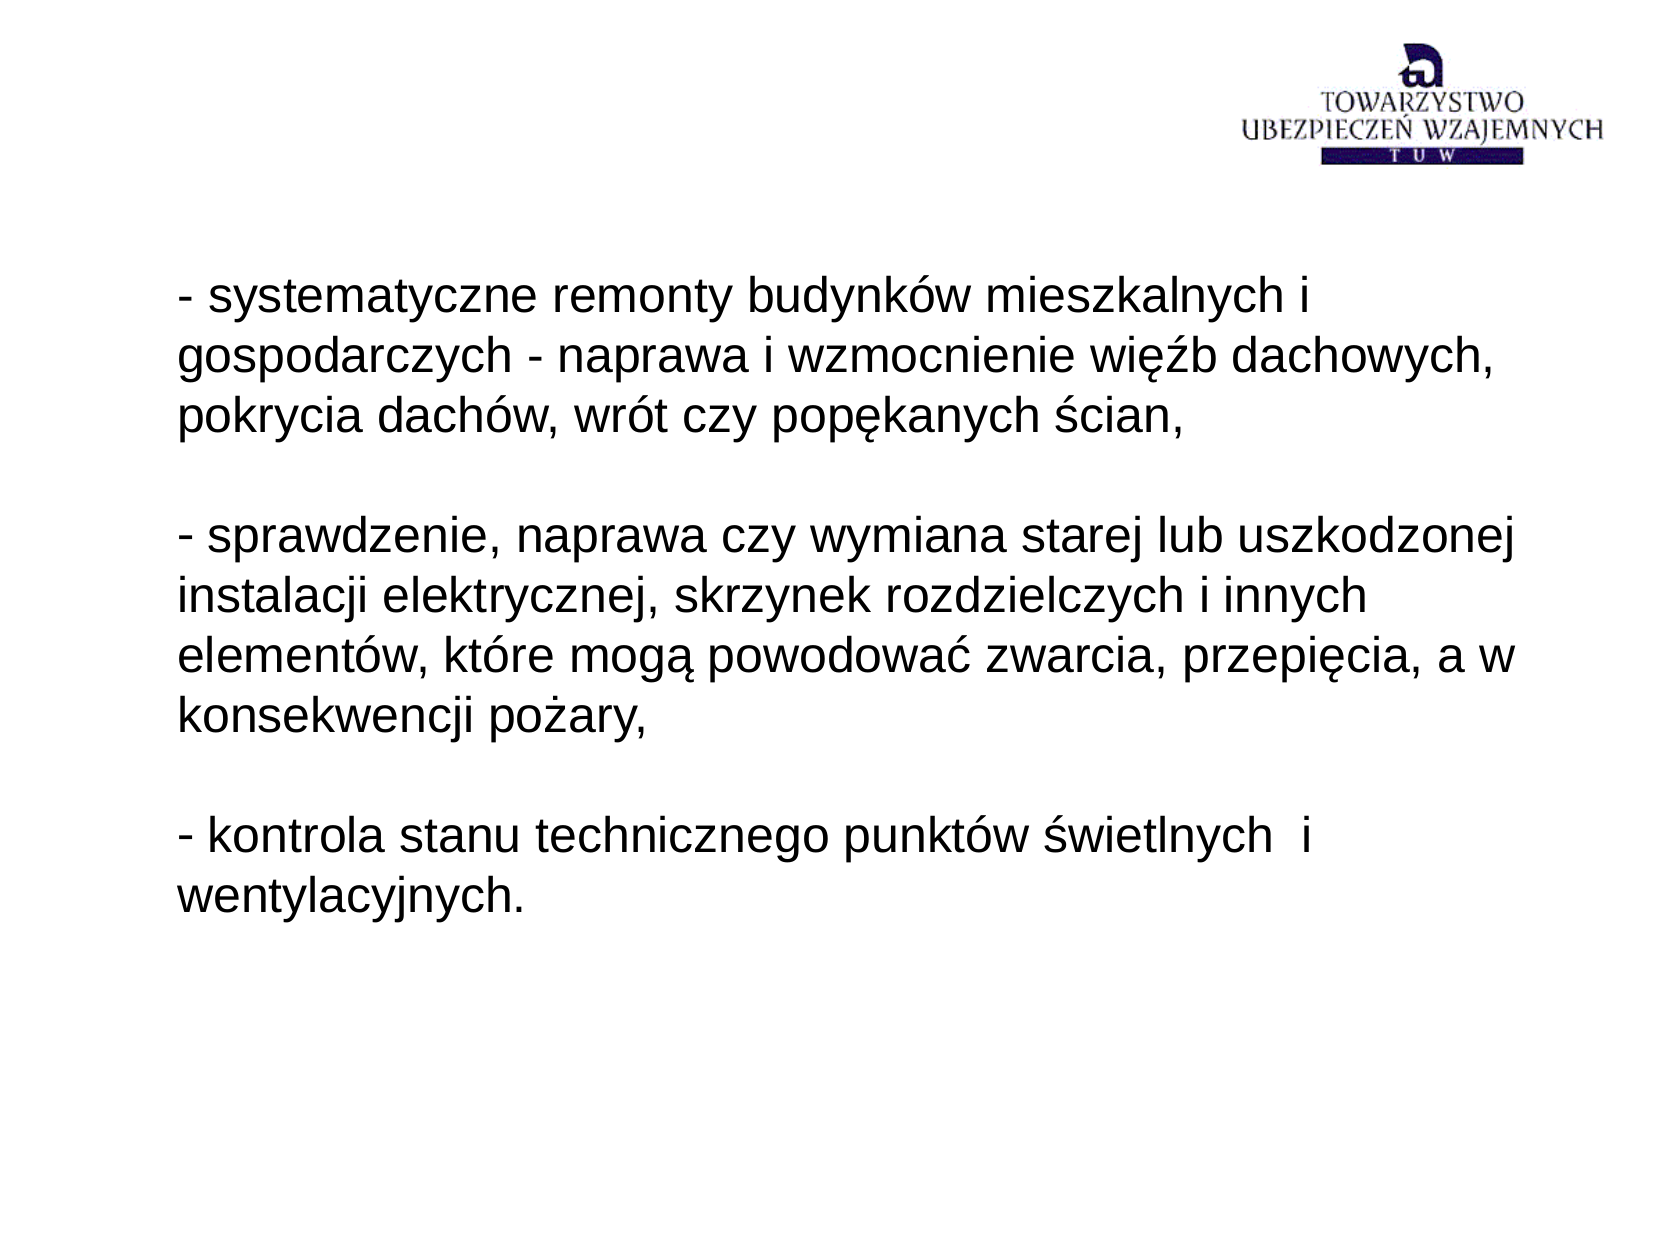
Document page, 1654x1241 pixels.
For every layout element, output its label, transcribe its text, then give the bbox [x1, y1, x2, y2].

picture [1240, 41, 1605, 169]
text_box - systematyczne remonty budynków mieszkalnych i gospodarczych - naprawa i wzmocnienie więźb dachowych, pokrycia dachów, wrót czy popękanych ścian, sprawdzenie, naprawa czy wymiana starej lub uszkodzonej instalacji elektrycznej, skrzynek rozdzielczych i innych elementów, które mogą powodować zwarcia, przepięcia, a w konsekwencji pożary, kontrola stanu technicznego punktów świetlnych i wentylacyjnych. [162, 254, 1556, 1111]
